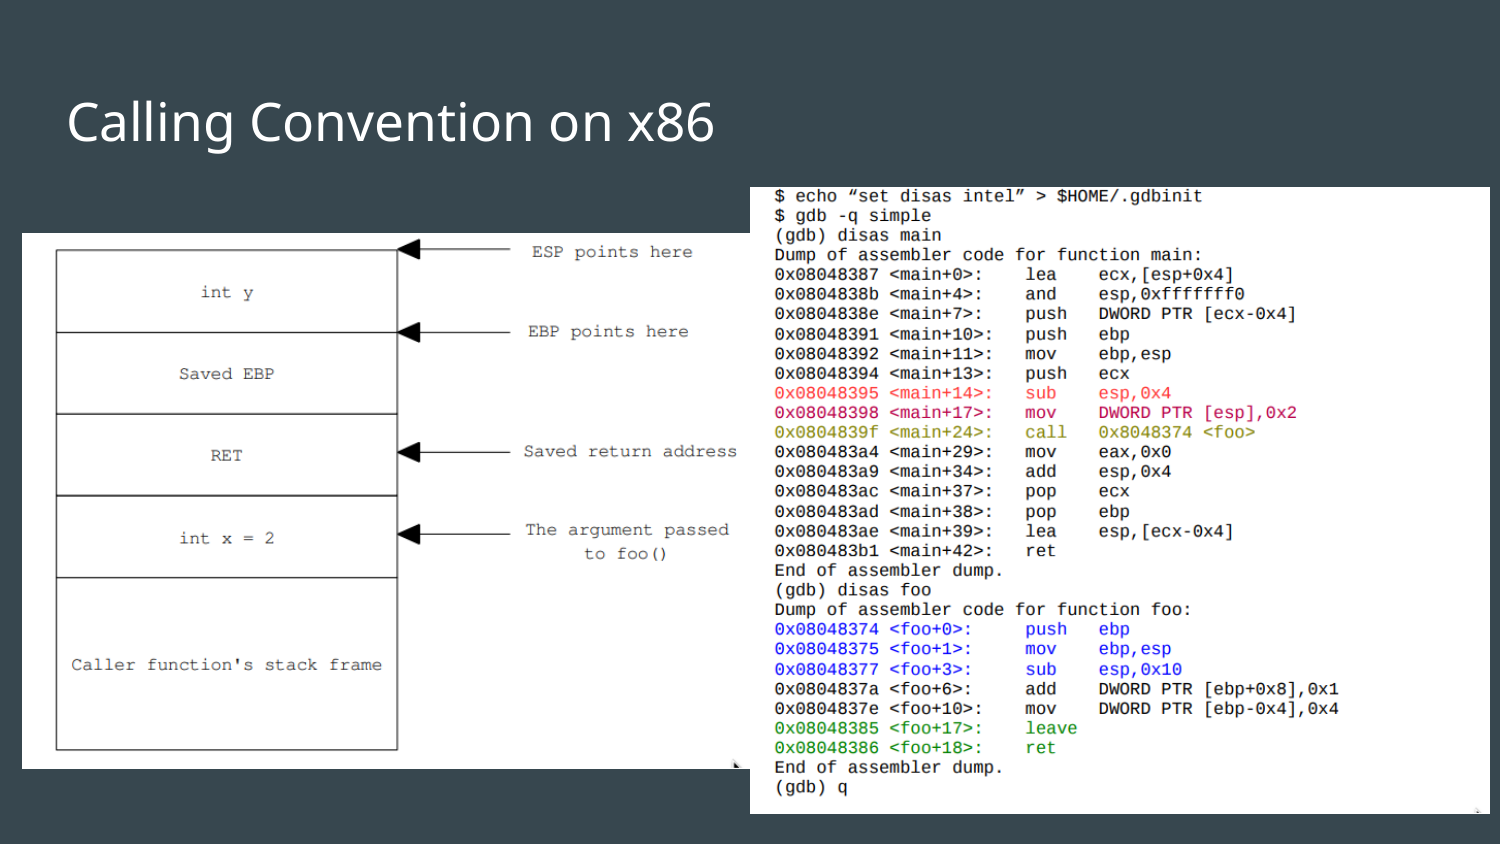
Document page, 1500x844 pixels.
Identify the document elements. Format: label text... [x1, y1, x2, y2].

picture [22, 187, 1490, 815]
title Calling Convention on x86 [51, 72, 1449, 167]
